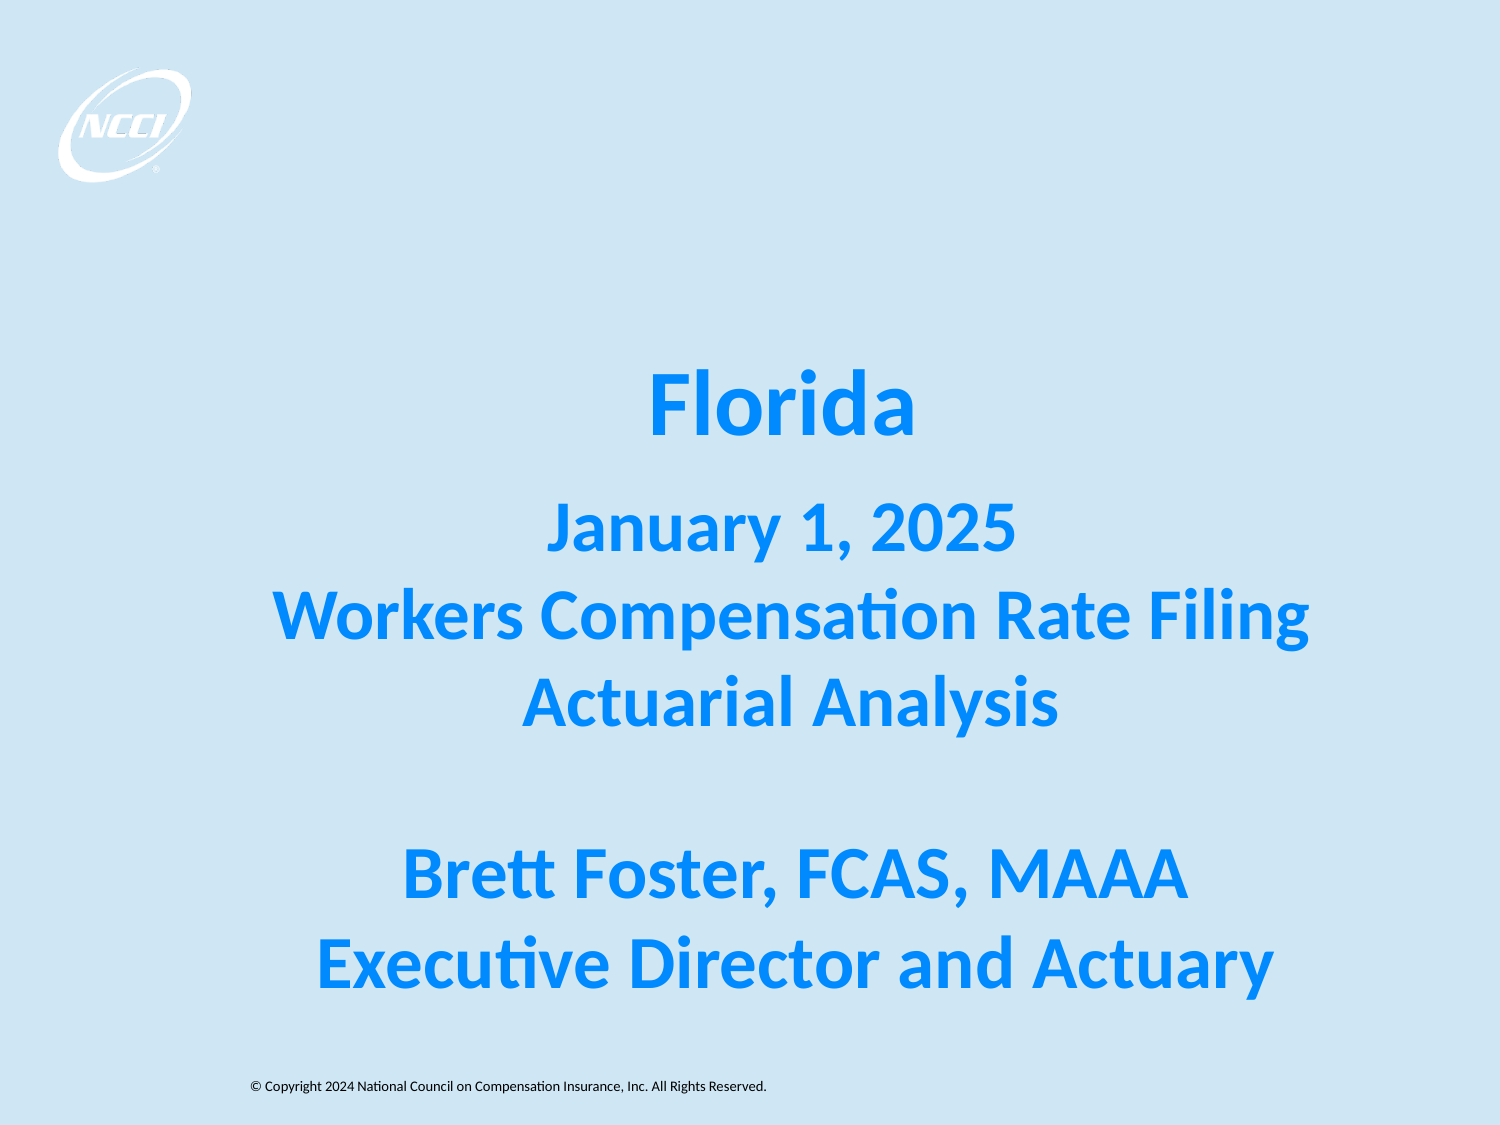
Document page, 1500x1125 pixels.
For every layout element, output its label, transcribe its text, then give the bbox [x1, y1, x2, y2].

title Florida January 1, 2025 Workers Compensation Rate Filing Actuarial Analysis [228, 333, 1354, 525]
picture [50, 61, 198, 188]
subtitle Brett Foster, FCAS, MAAA Executive Director and Actuary [233, 816, 1359, 975]
